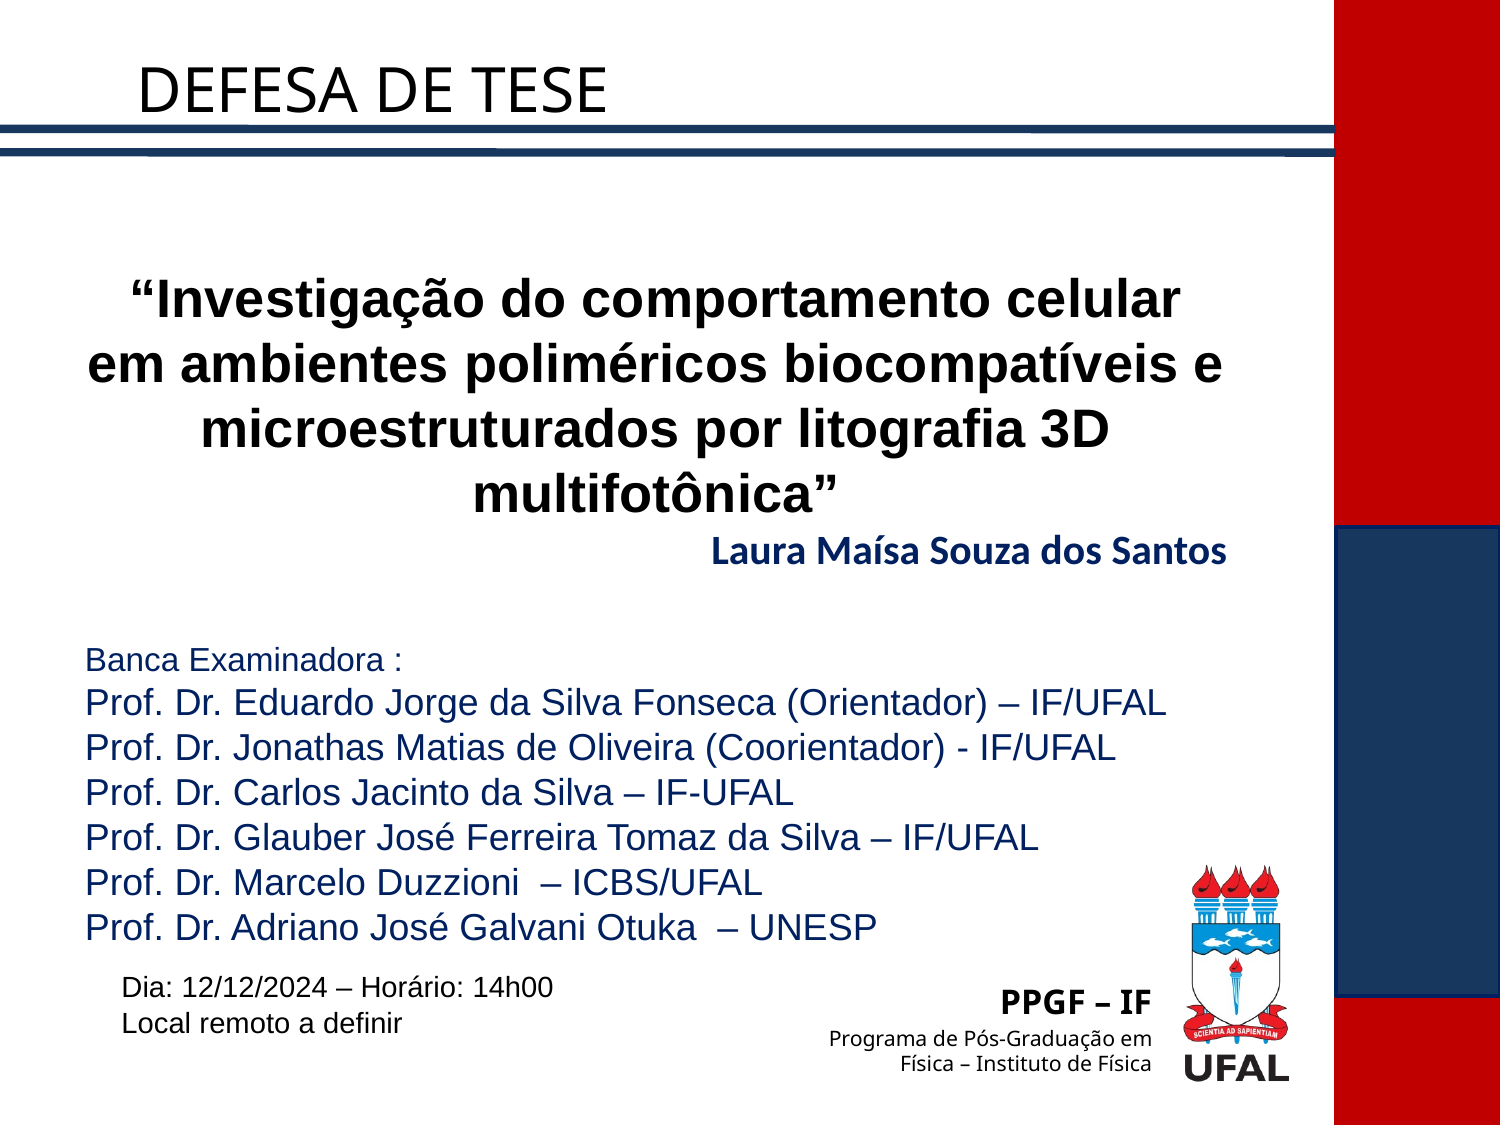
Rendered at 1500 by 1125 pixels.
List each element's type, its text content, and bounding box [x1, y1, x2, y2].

text_box Dia: 12/12/2024 – Horário: 14h00 Local remoto a definir [121, 974, 555, 1040]
picture [1246, 938, 1271, 946]
text_box [1335, 0, 1500, 1125]
title DEFESA DE TESE [105, 46, 891, 124]
picture [1243, 820, 1356, 1125]
text_box “Investigação do comportamento celular em ambientes poliméricos biocompatíveis e microestruturados por litografia 3D multifotônica” Laura Maísa Souza dos Santos Banca Examinadora : Prof. Dr. Eduardo Jorge da Silva Fonseca (Orientador) – IF/UFAL Prof. Dr. Jonathas Matias de Oliveira (Coorientador) - IF/UFAL Prof. Dr. Carlos Jacinto da Silva – IF-UFAL Prof. Dr. Glauber José Ferreira Tomaz da Silva – IF/UFAL Prof. Dr. Marcelo Duzzioni – ICBS/UFAL Prof. Dr. Adriano José Galvani Otuka – UNESP [70, 255, 1243, 1125]
